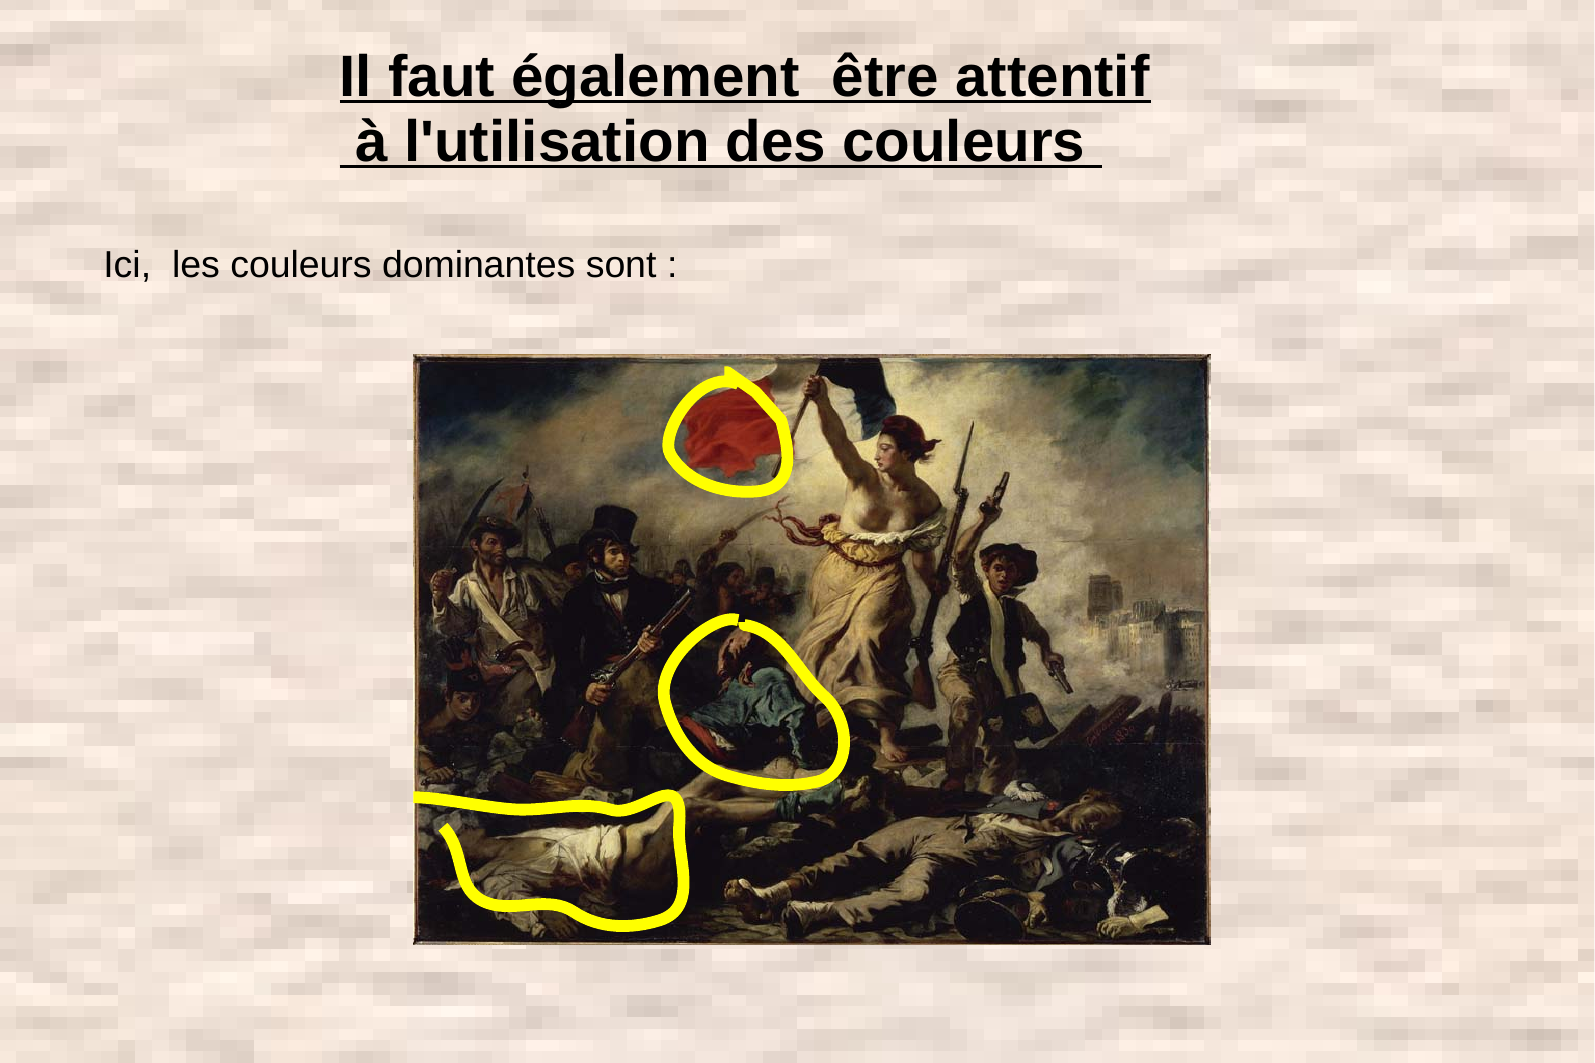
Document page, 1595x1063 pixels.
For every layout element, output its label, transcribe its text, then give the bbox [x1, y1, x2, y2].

text_box Ici, les couleurs dominantes sont : [88, 236, 739, 294]
text_box Il faut également être attentif à l'utilisation des couleurs [324, 36, 1166, 185]
picture [0, 0, 1595, 1063]
